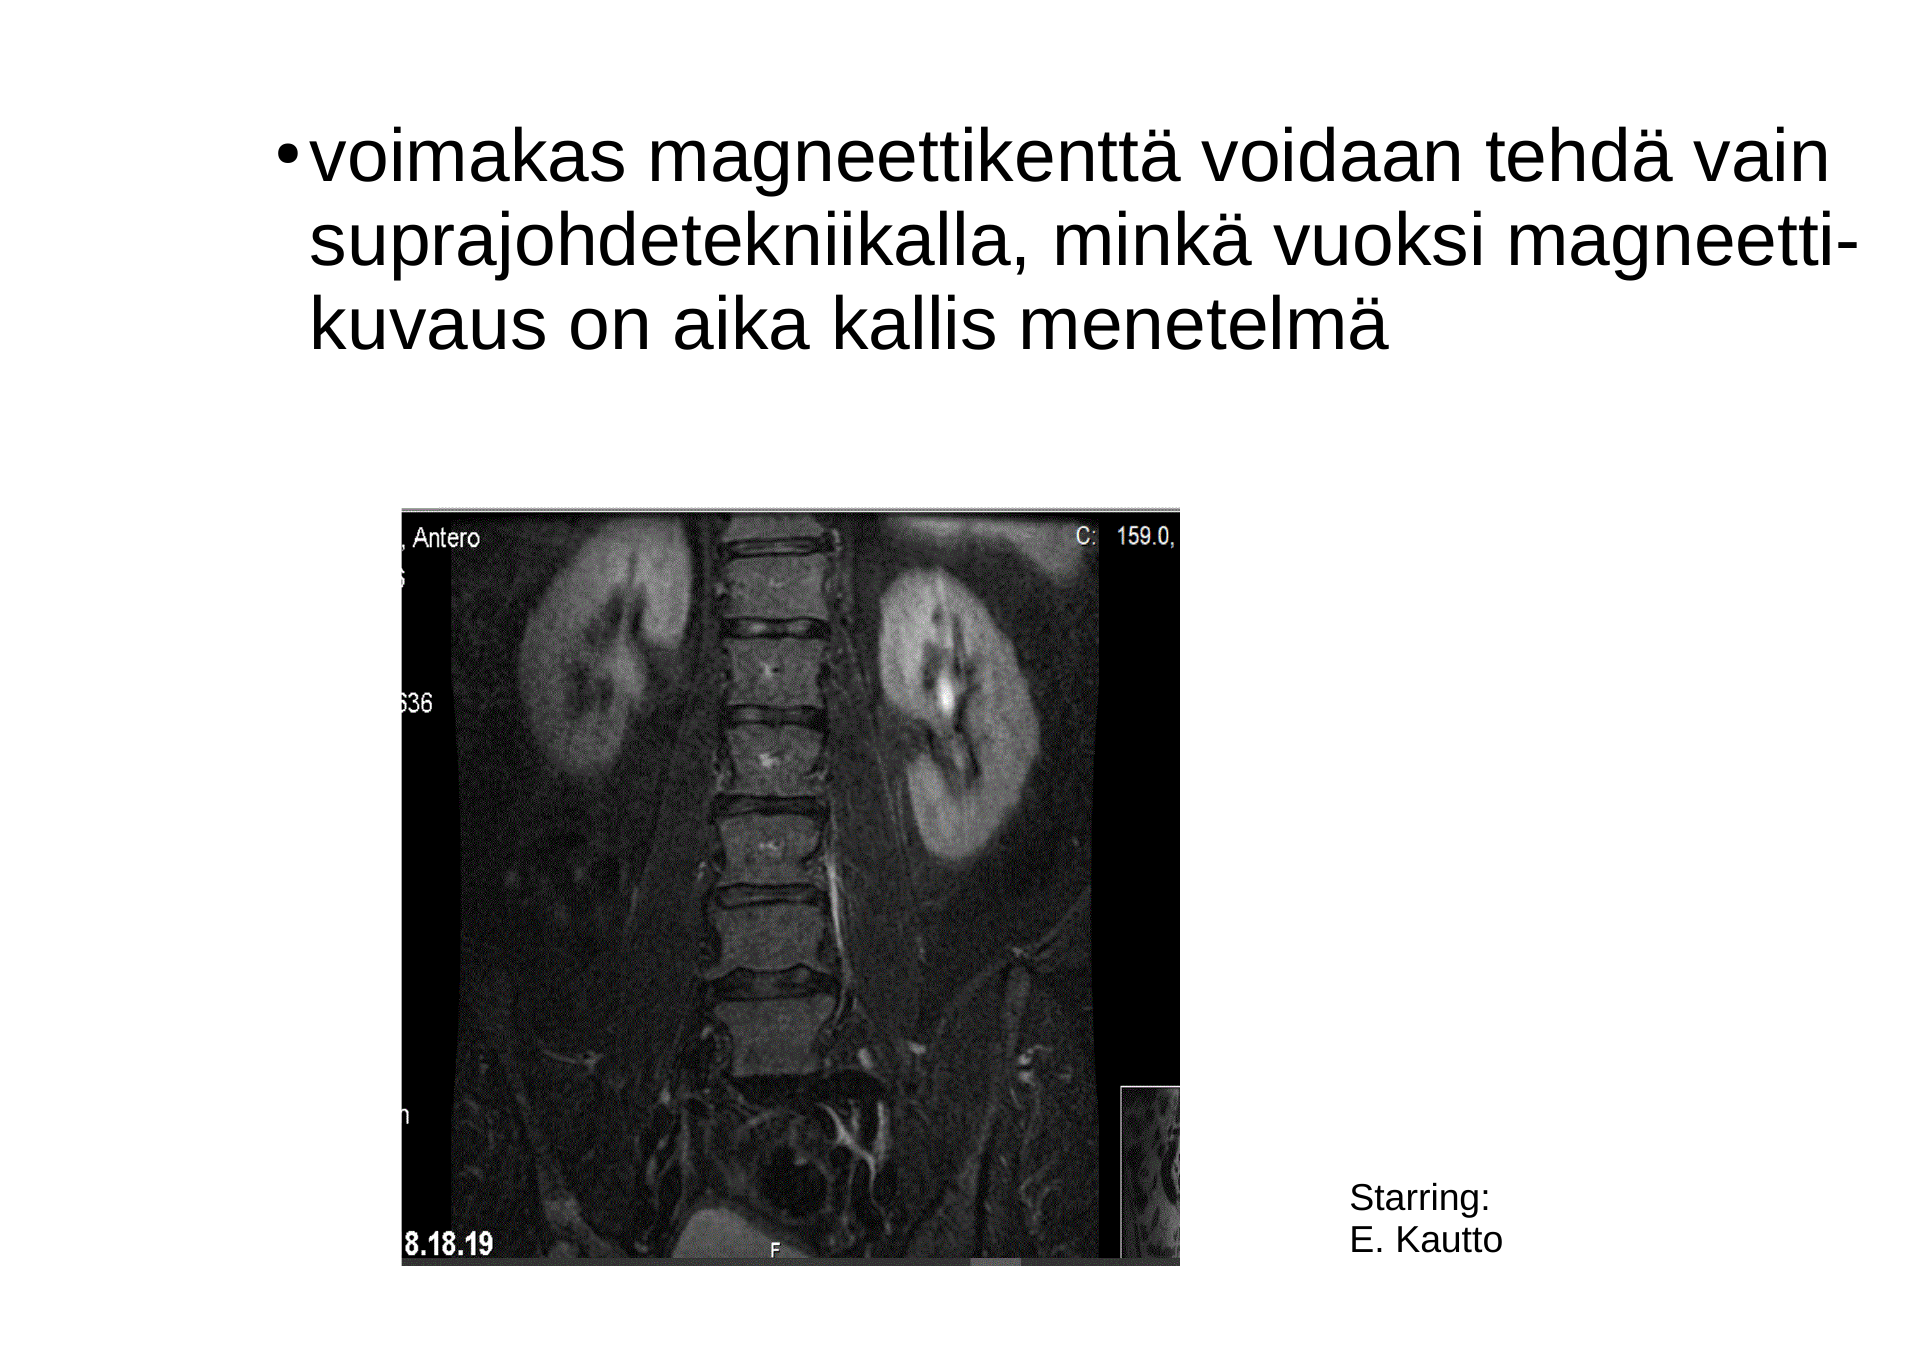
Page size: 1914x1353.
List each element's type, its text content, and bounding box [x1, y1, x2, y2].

picture [401, 507, 1180, 1266]
text_box Starring: E. Kautto [1334, 1169, 1519, 1269]
text_box voimakas magneettikenttä voidaan tehdä vain suprajohdetekniikalla, minkä vuoksi magneetti- kuvaus on aika kallis menetelmä [259, 106, 1890, 374]
